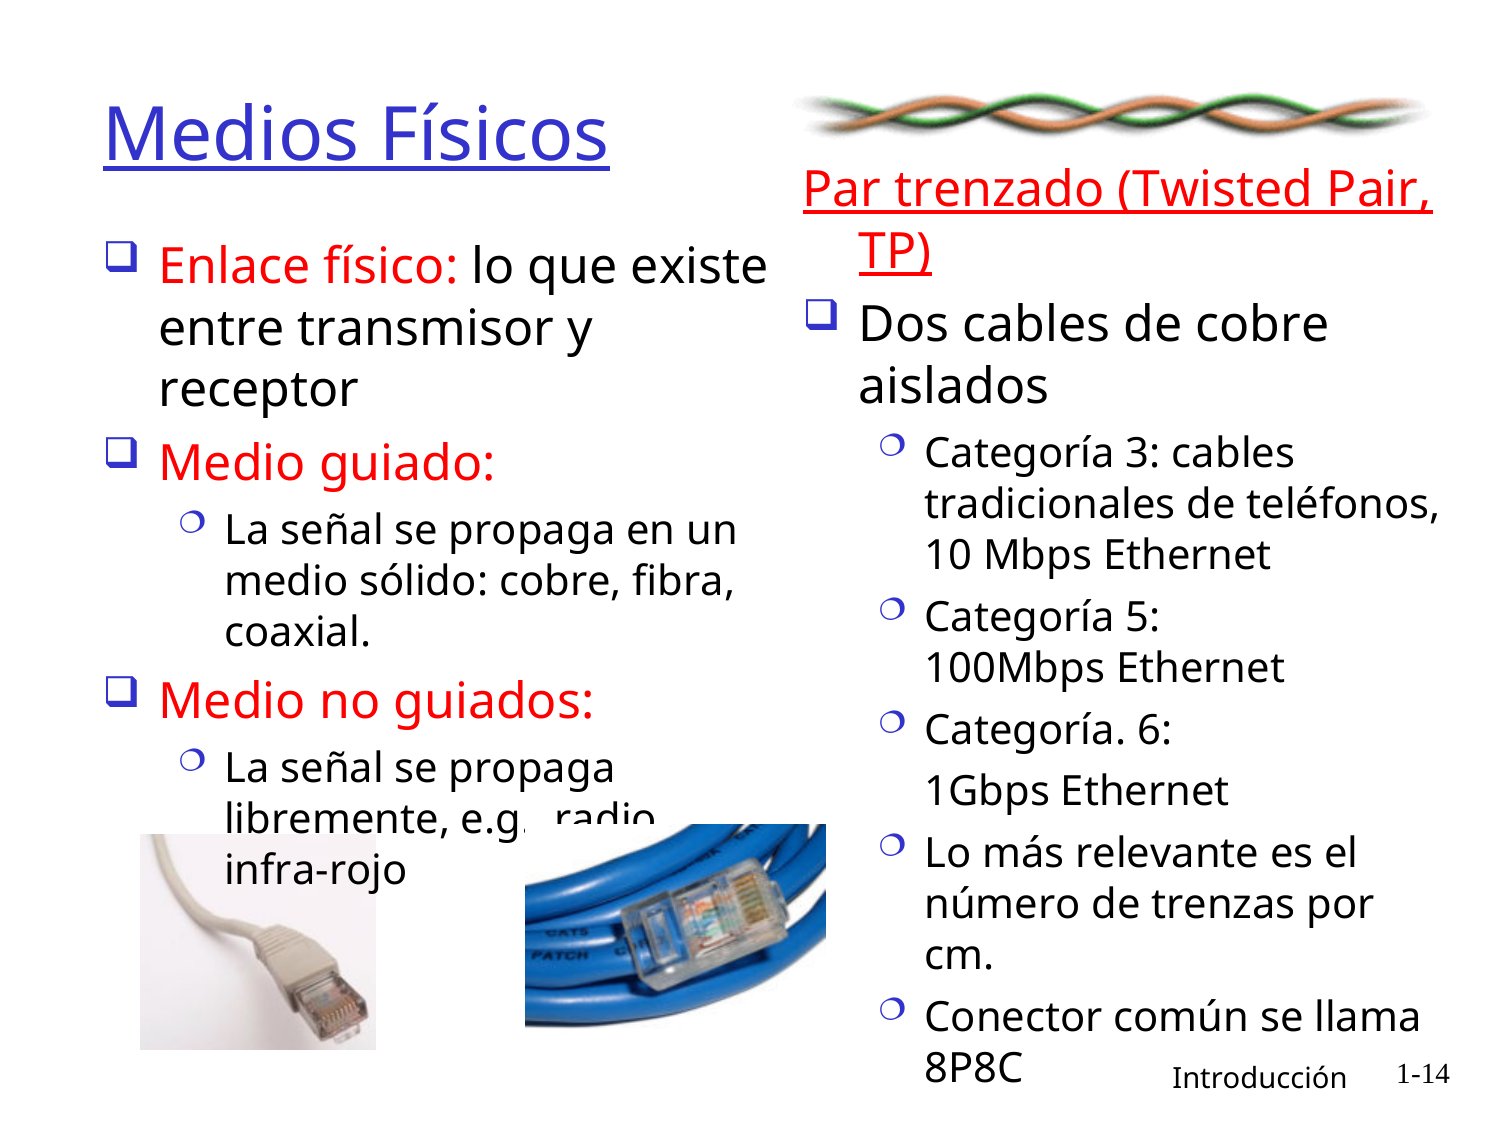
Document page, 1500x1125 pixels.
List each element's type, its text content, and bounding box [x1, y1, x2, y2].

title Medios Físicos [87, 60, 1363, 202]
list Par trenzado (Twisted Pair, TP) Dos cables de cobre aislados Categoría 3: cables tradicionales de teléfonos, 10 Mbps Ethernet Categoría 5: 100Mbps Ethernet Categoría. 6: 1Gbps Ethernet Lo más relevante es el número de trenzas por cm. Conector común se llama 8P8C [787, 149, 1459, 973]
list Enlace físico: lo que existe entre transmisor y receptor Medio guiado: La señal se propaga en un medio sólido: cobre, fibra, coaxial. Medio no guiados: La señal se propaga libremente, e.g., radio, infra-rojo [87, 227, 797, 1060]
picture [525, 824, 826, 1051]
picture [774, 82, 1450, 144]
